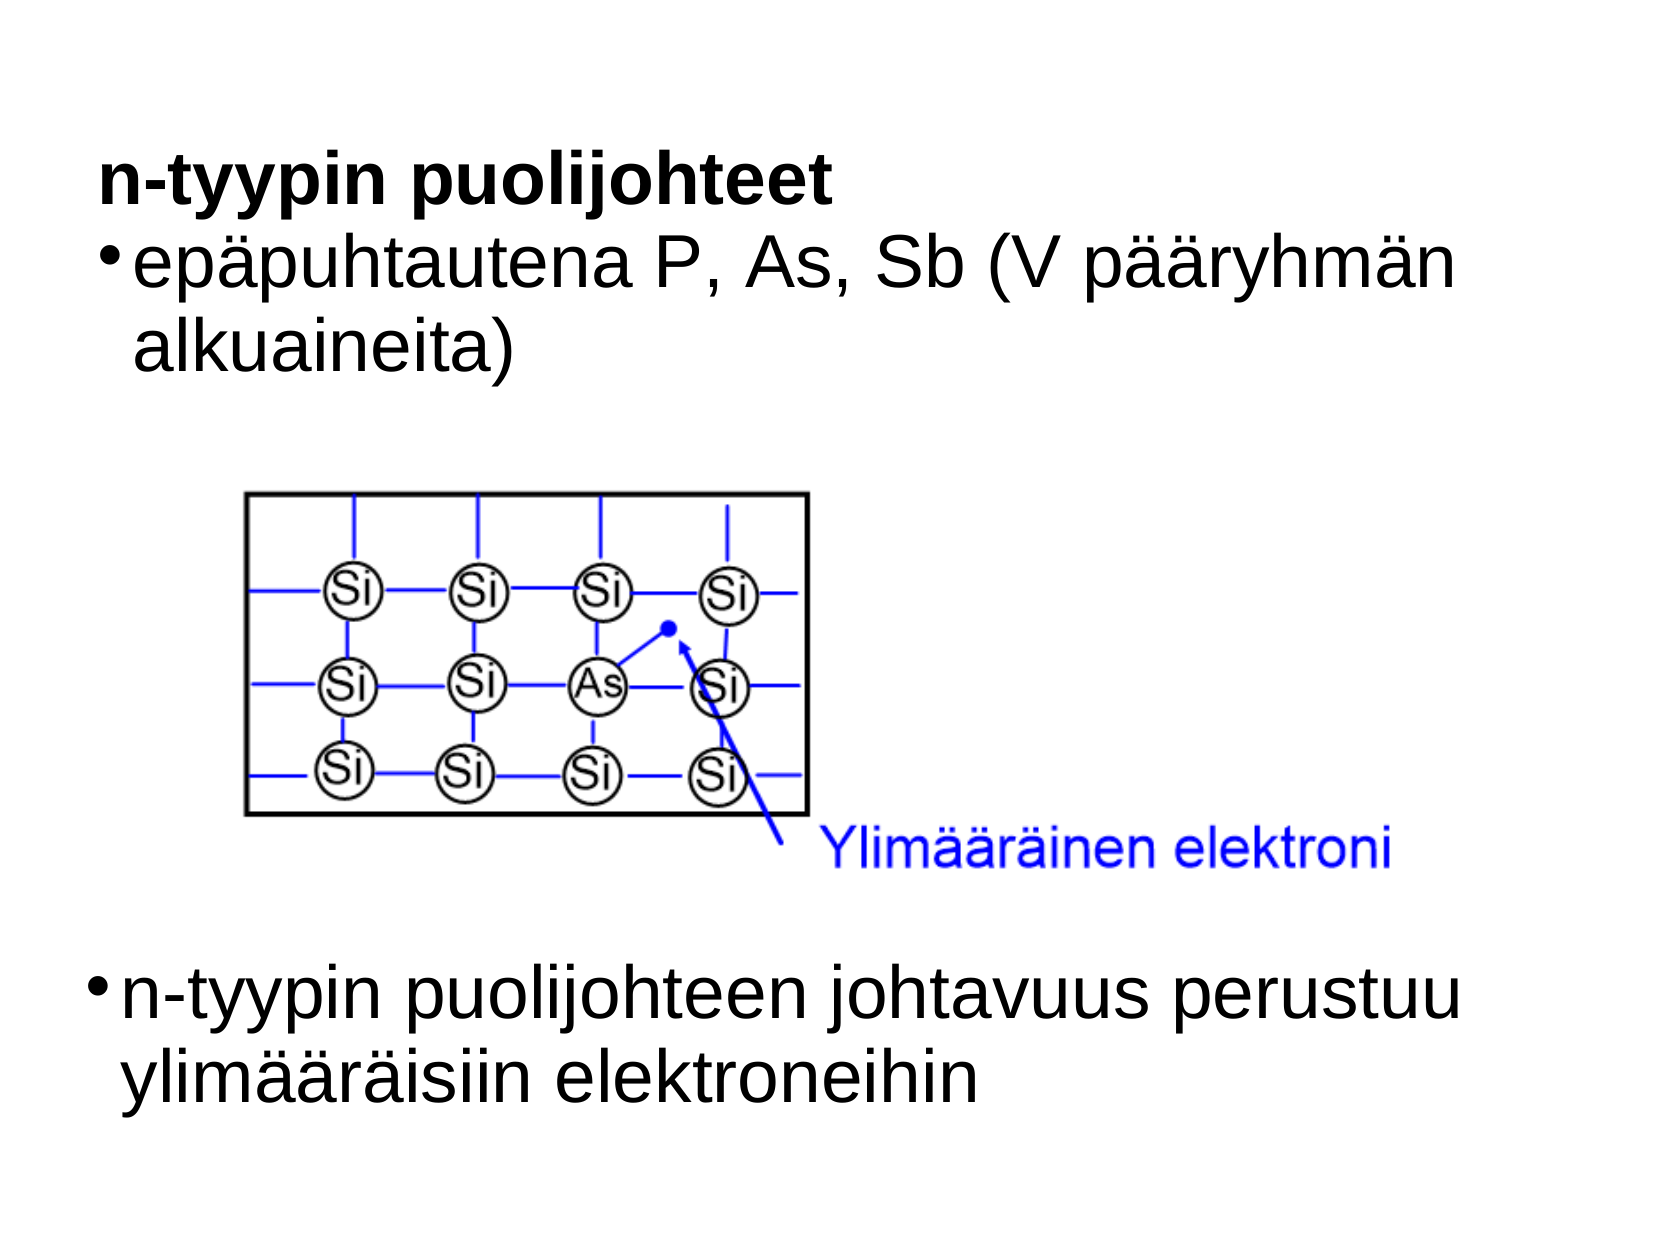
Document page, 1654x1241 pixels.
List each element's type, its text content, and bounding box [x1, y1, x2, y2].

picture [217, 486, 1441, 929]
text_box n-tyypin puolijohteet epäpuhtautena P, As, Sb (V pääryhmän alkuaineita) [82, 129, 1595, 486]
text_box n-tyypin puolijohteen johtavuus perustuu ylimääräisiin elektroneihin [70, 944, 1548, 1217]
